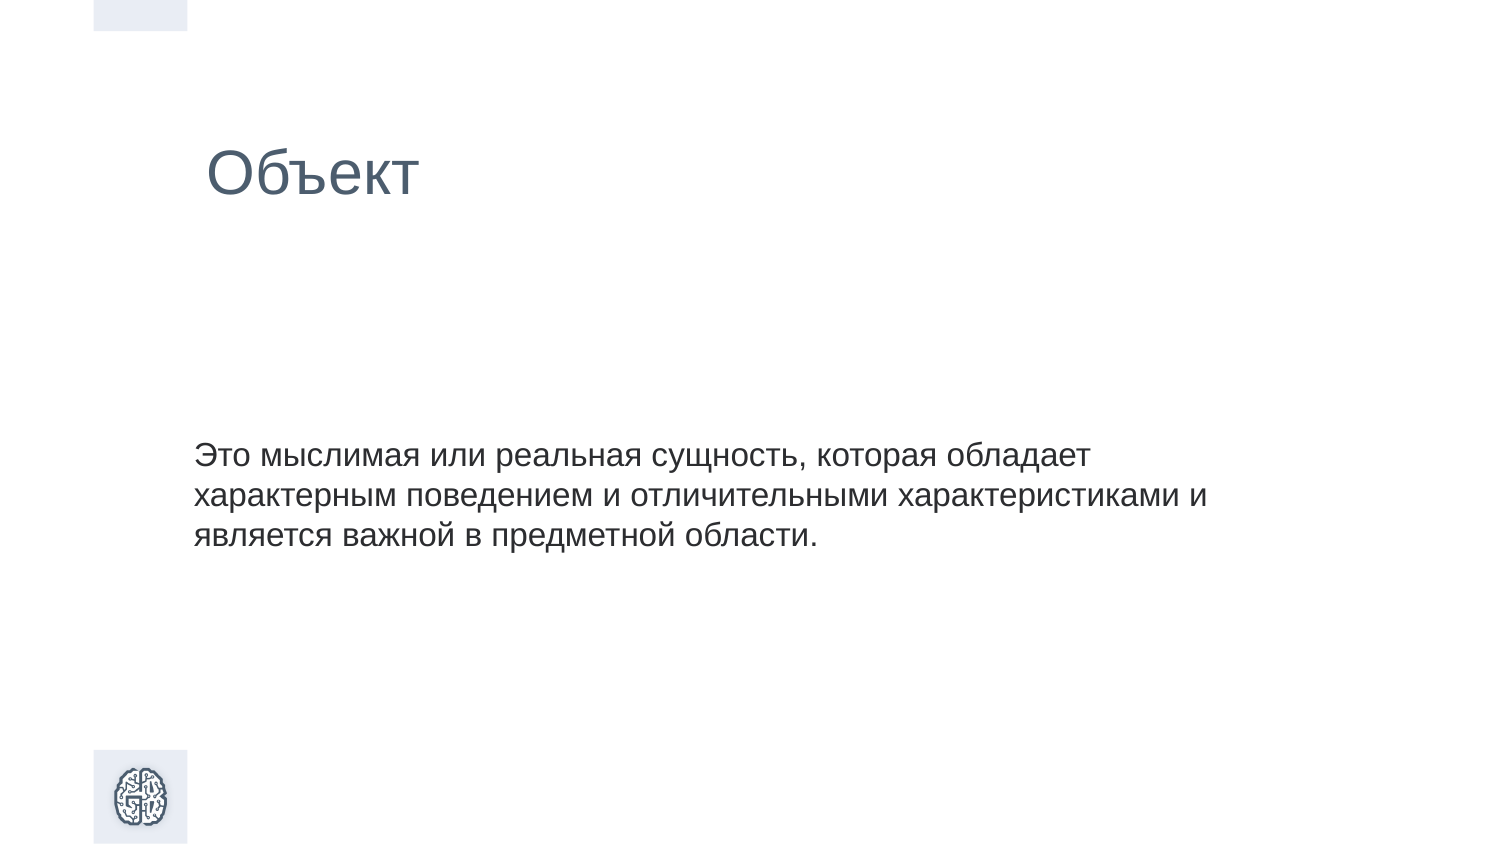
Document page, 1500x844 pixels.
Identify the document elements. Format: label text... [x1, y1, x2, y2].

picture [106, 760, 175, 834]
text_box Это мыслимая или реальная сущность, которая обладает характерным поведением и отличительными характеристиками и является важной в предметной области. [186, 318, 1311, 668]
title Объект [186, 94, 1311, 244]
